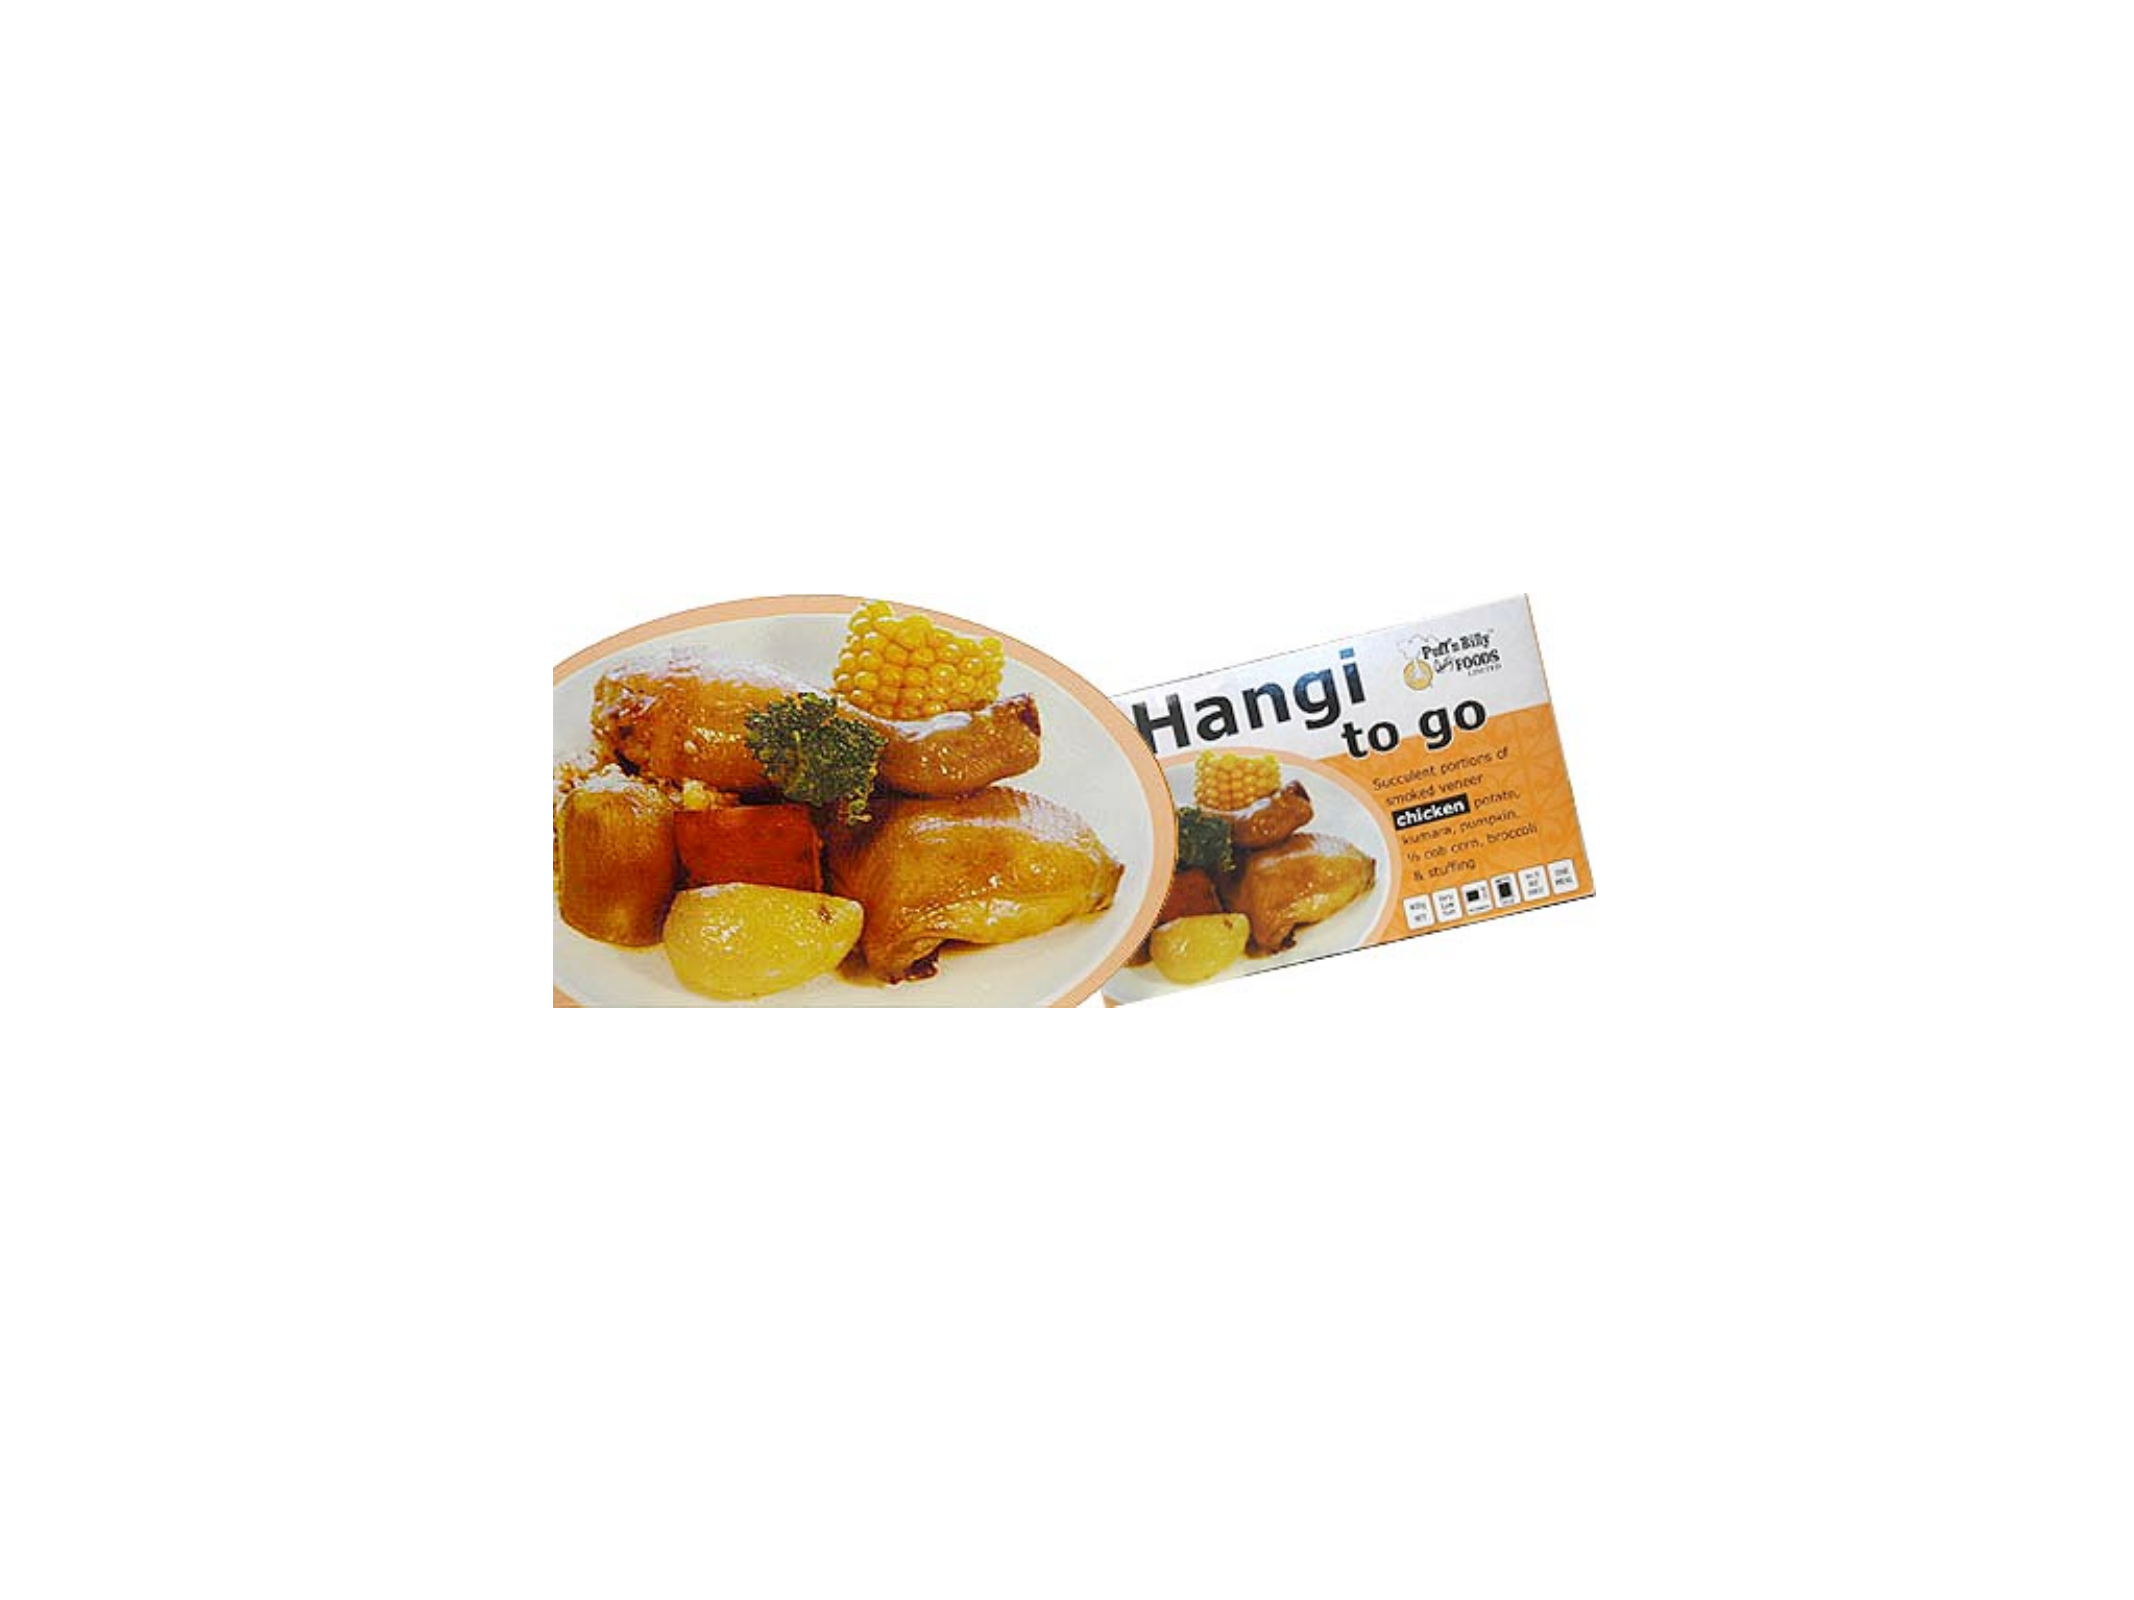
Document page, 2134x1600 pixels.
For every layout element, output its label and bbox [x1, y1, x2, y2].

picture [553, 593, 1596, 1008]
